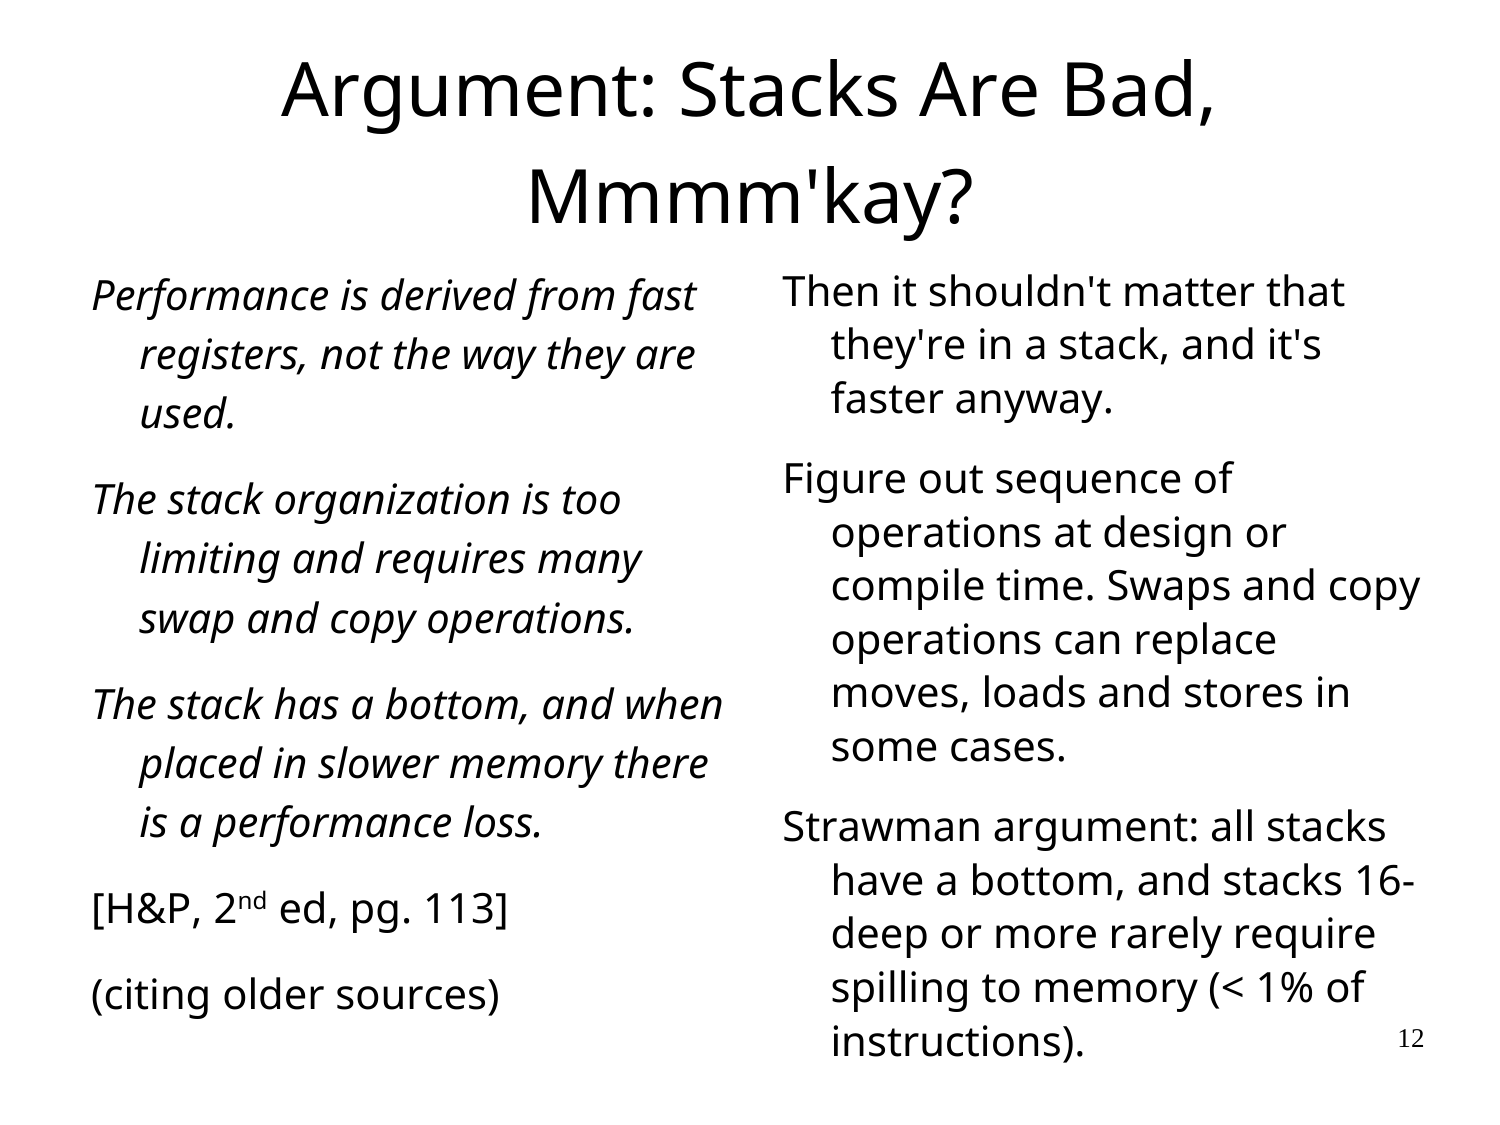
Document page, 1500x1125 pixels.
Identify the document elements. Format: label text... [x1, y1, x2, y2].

list Then it shouldn't matter that they're in a stack, and it's faster anyway. Figure out sequence of operations at design or compile time. Swaps and copy operations can replace moves, loads and stores in some cases. Strawman argument: all stacks have a bottom, and stacks 16-deep or more rarely require spilling to memory (< 1% of instructions). [766, 263, 1426, 1023]
list Performance is derived from fast registers, not the way they are used. The stack organization is too limiting and requires many swap and copy operations. The stack has a bottom, and when placed in slower memory there is a performance loss. [H&P, 2nd ed, pg. 113] (citing older sources) [75, 263, 734, 1047]
title Argument: Stacks Are Bad, Mmmm'kay? [75, 45, 1426, 233]
